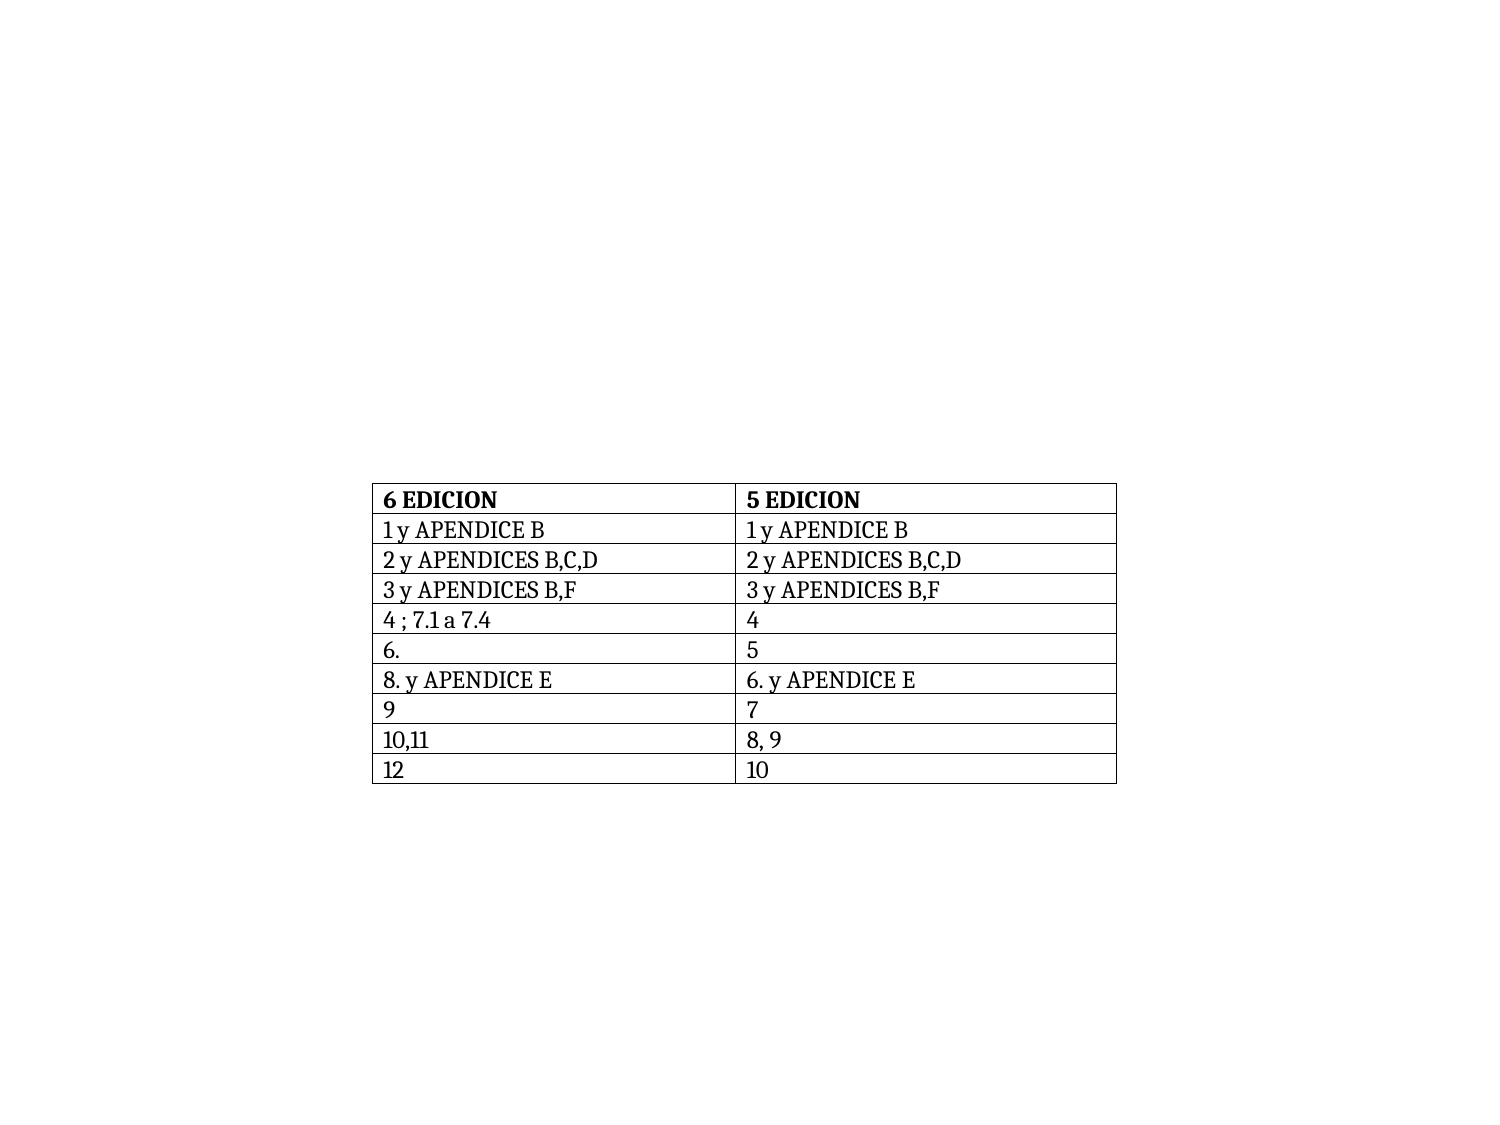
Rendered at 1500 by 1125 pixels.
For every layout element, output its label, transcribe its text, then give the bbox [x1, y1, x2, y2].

table_cell 7 [736, 694, 1116, 723]
table_cell 8, 9 [736, 724, 1116, 753]
table_cell 4 ; 7.1 a 7.4 [373, 604, 735, 633]
table_cell 8. y APENDICE E [373, 664, 735, 693]
table_cell 9 [373, 694, 735, 723]
table_cell 1 y APENDICE B [373, 514, 735, 543]
table_cell 12 [373, 754, 735, 783]
table_cell 5 [736, 634, 1116, 663]
table_cell 3 y APENDICES B,F [373, 574, 735, 603]
table_cell 2 y APENDICES B,C,D [373, 544, 735, 573]
table_cell 6. y APENDICE E [736, 664, 1116, 693]
table_cell 10 [736, 754, 1116, 783]
table_cell 3 y APENDICES B,F [736, 574, 1116, 603]
table_header 5 EDICION [736, 484, 1116, 513]
table_cell 1 y APENDICE B [736, 514, 1116, 543]
table_cell 4 [736, 604, 1116, 633]
table_cell 2 y APENDICES B,C,D [736, 544, 1116, 573]
table_cell 6. [373, 634, 735, 663]
table_cell 10,11 [373, 724, 735, 753]
table_header 6 EDICION [373, 484, 735, 513]
